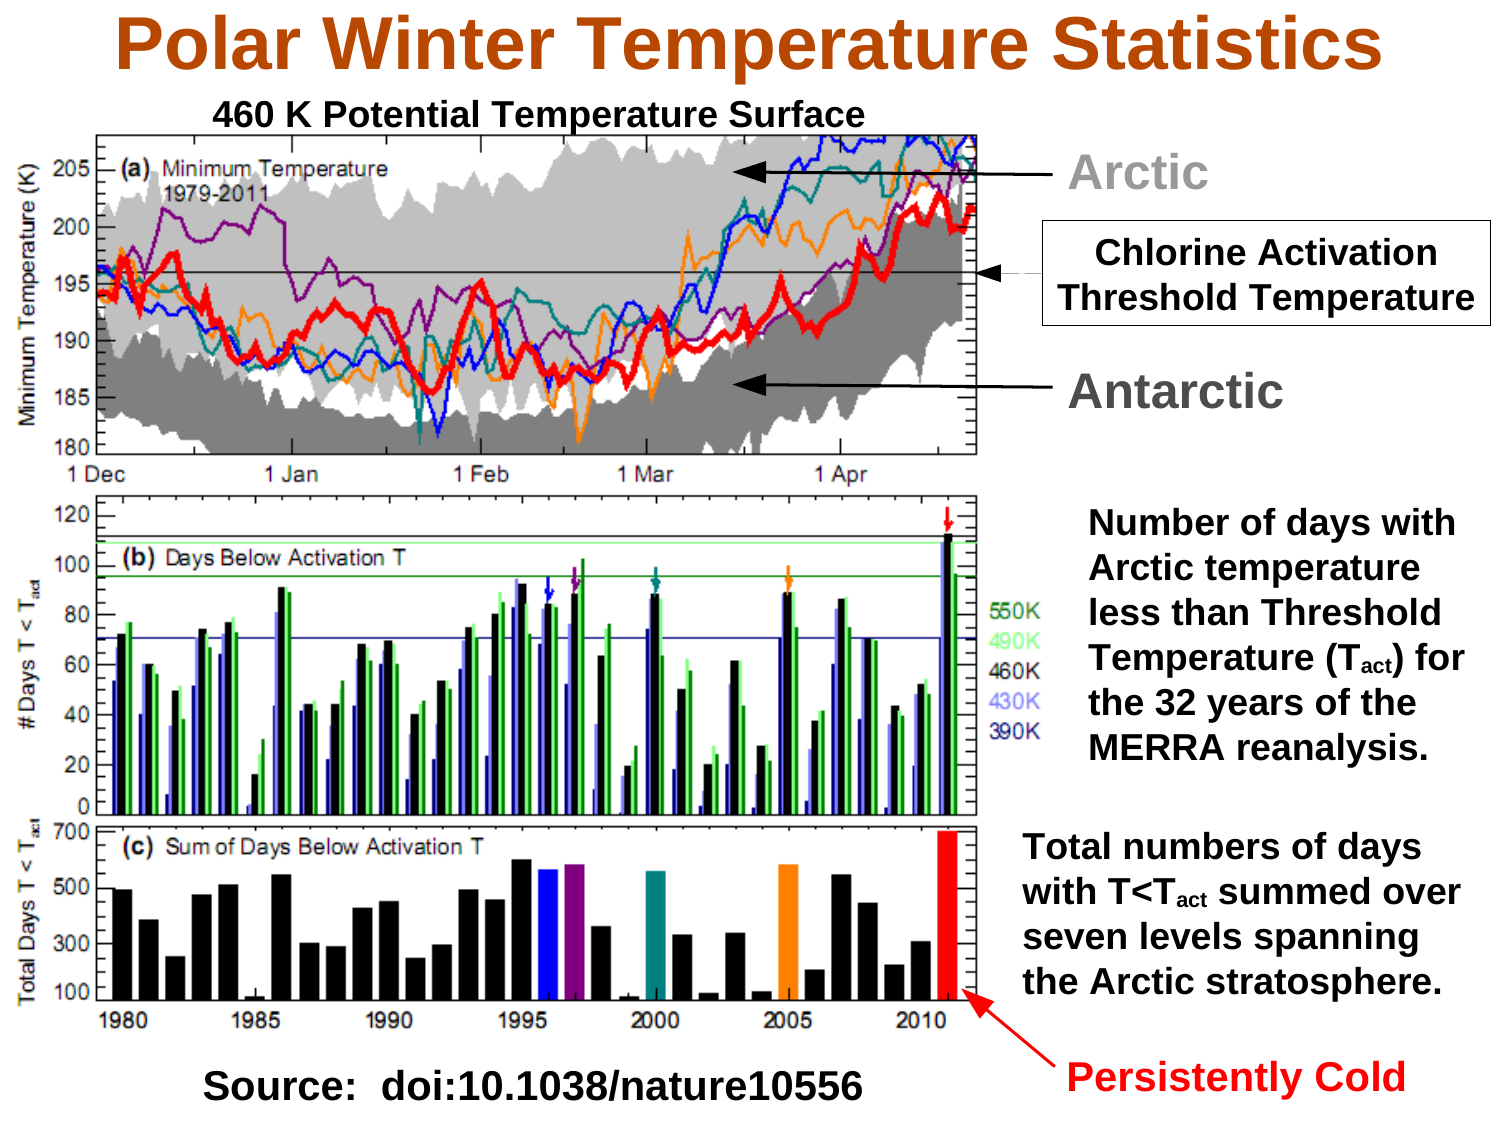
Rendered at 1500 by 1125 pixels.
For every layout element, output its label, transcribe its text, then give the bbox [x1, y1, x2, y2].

text_box Number of days with Arctic temperature less than Threshold Temperature (Tact) for the 32 years of the MERRA reanalysis. [1073, 490, 1491, 789]
text_box Polar Winter Temperature Statistics [0, 2, 1500, 88]
text_box Source: doi:10.1038/nature10556 [187, 1050, 879, 1116]
text_box Arctic [1052, 132, 1225, 208]
text_box Total numbers of days with T<Tact summed over seven levels spanning the Arctic stratosphere. [1007, 814, 1486, 1023]
text_box Chlorine Activation Threshold Temperature [1042, 220, 1491, 326]
text_box Antarctic [1052, 351, 1300, 426]
picture [1, 104, 1057, 1045]
text_box 460 K Potential Temperature Surface [197, 82, 890, 143]
text_box Persistently Cold [1051, 1042, 1423, 1108]
